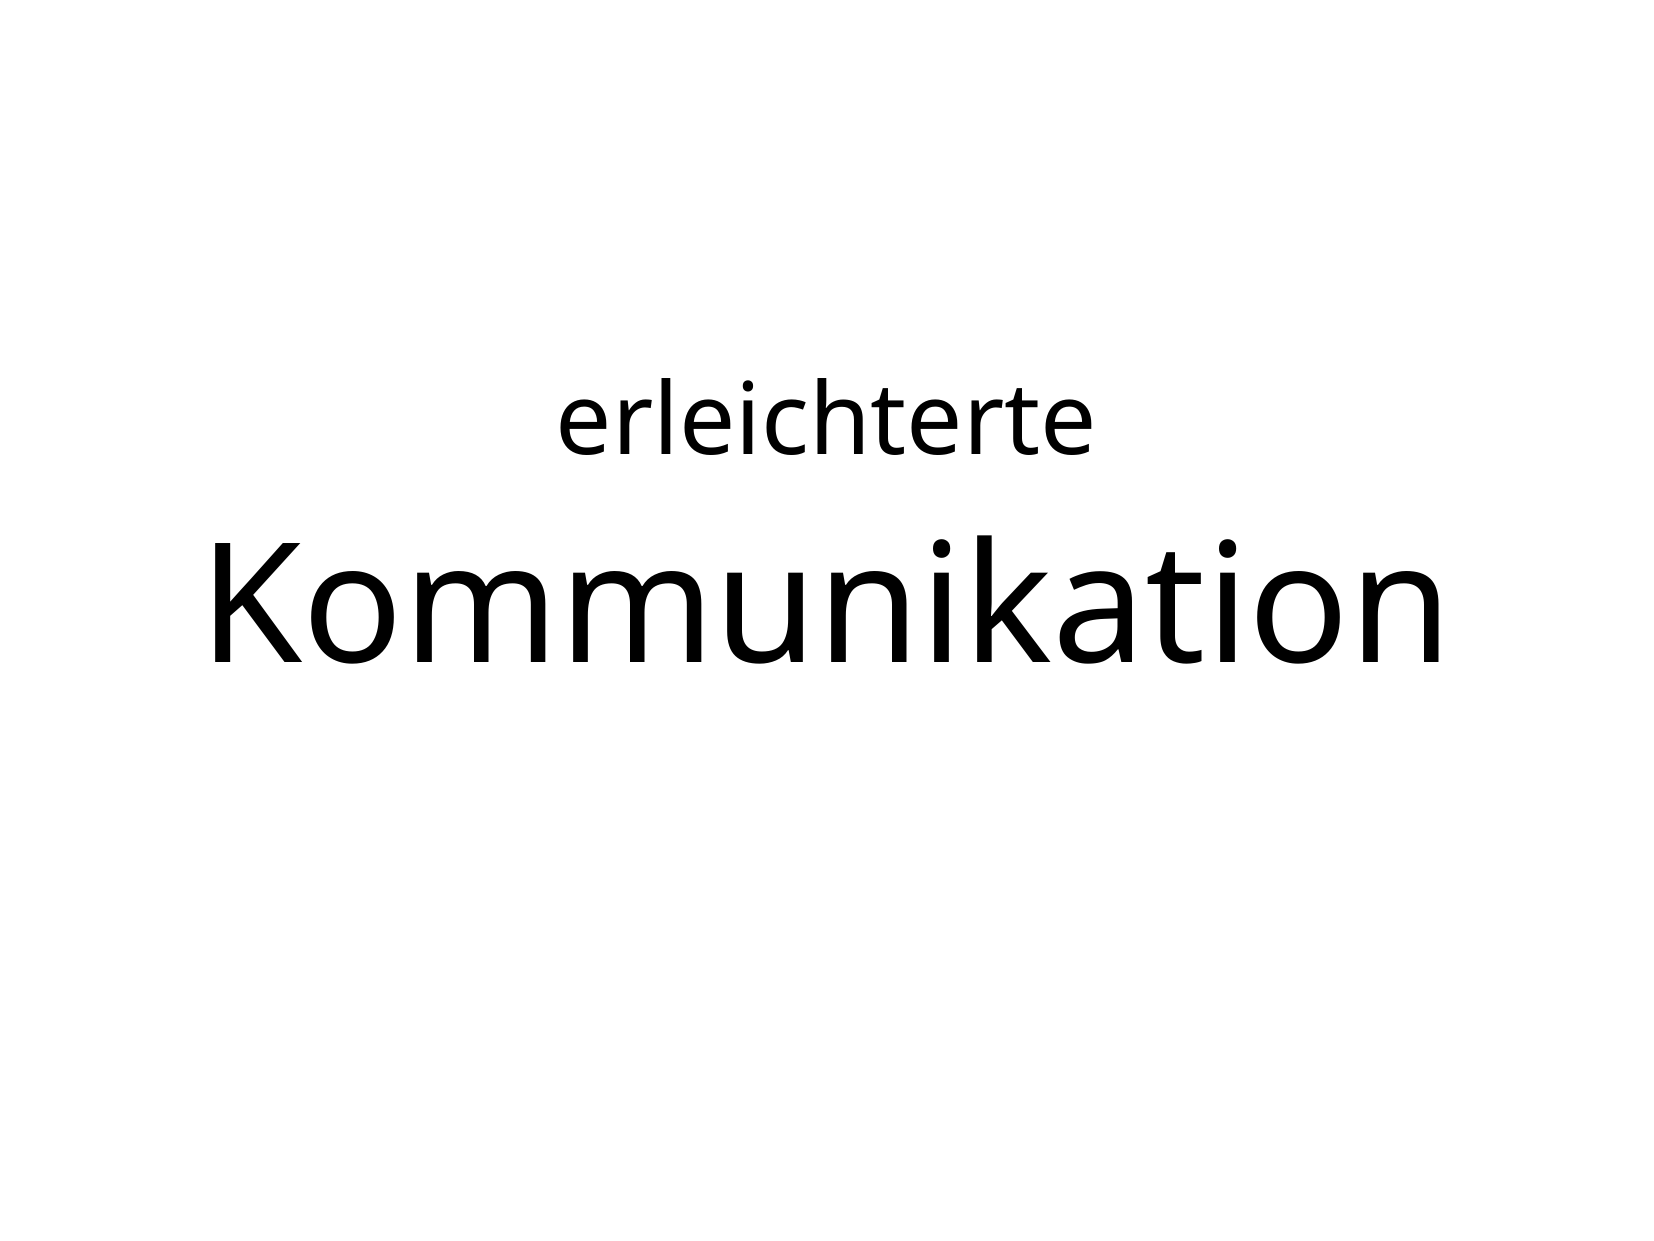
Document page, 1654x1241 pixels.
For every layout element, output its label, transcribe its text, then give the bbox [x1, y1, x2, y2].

subtitle erleichterte Kommunikation [82, 49, 1571, 1010]
